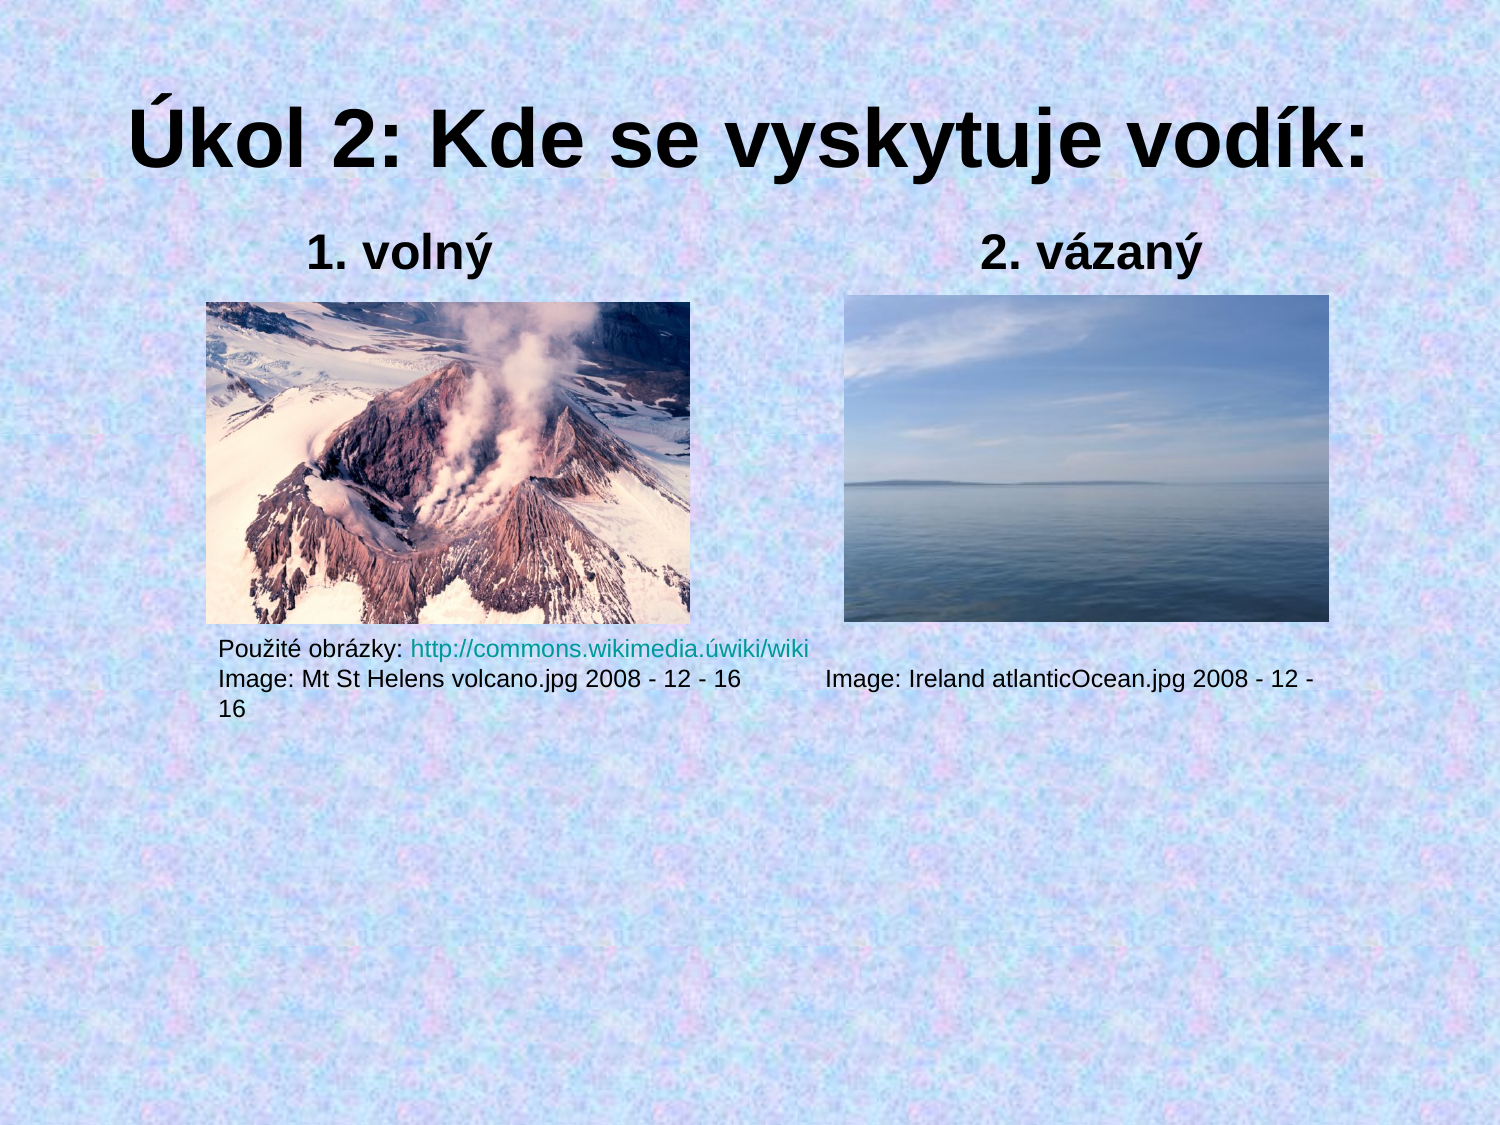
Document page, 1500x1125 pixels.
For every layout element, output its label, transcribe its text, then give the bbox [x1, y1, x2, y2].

title Úkol 2: Kde se vyskytuje vodík: [75, 45, 1426, 233]
text_box 1. volný 2. vázaný [171, 211, 1341, 287]
picture [0, 0, 1500, 1125]
text_box Použité obrázky: http://commons.wikimedia.úwiki/wiki Image: Mt St Helens volcano.jpg 2008 - 12 - 16 Image: Ireland atlanticOcean.jpg 2008 - 12 - 16 [203, 624, 1365, 731]
